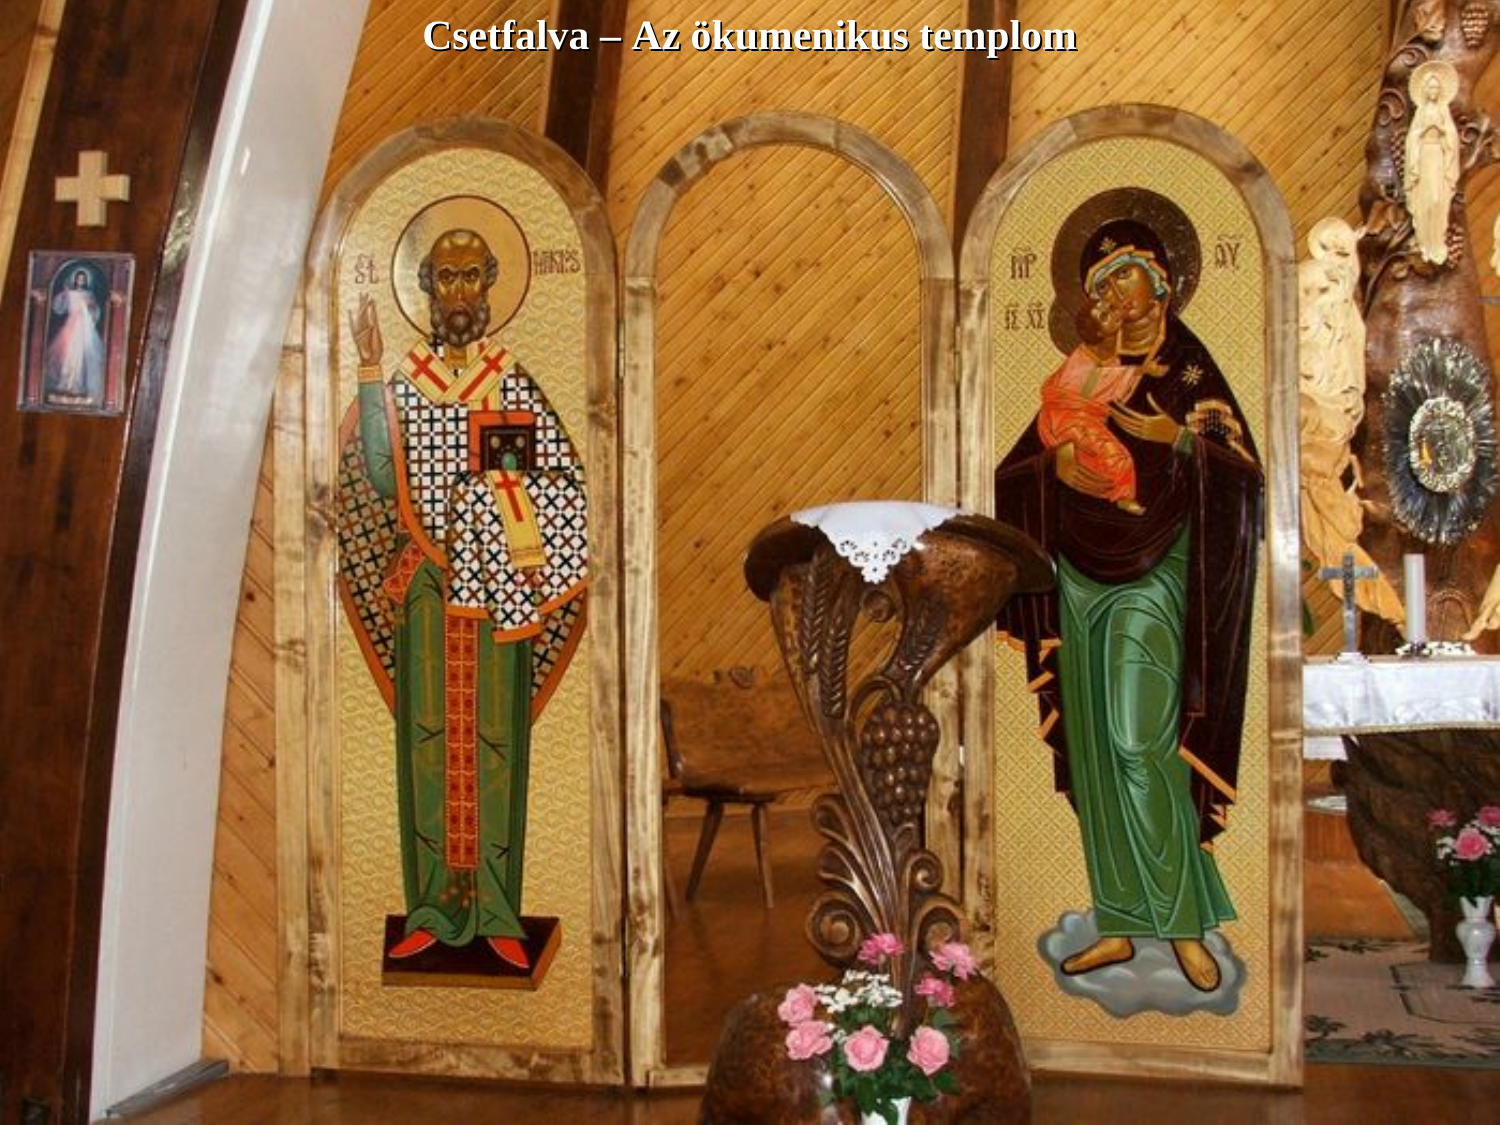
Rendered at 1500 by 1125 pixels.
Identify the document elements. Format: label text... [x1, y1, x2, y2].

picture [0, 63, 1500, 1125]
title Csetfalva – Az ökumenikus templom [0, 0, 1500, 63]
